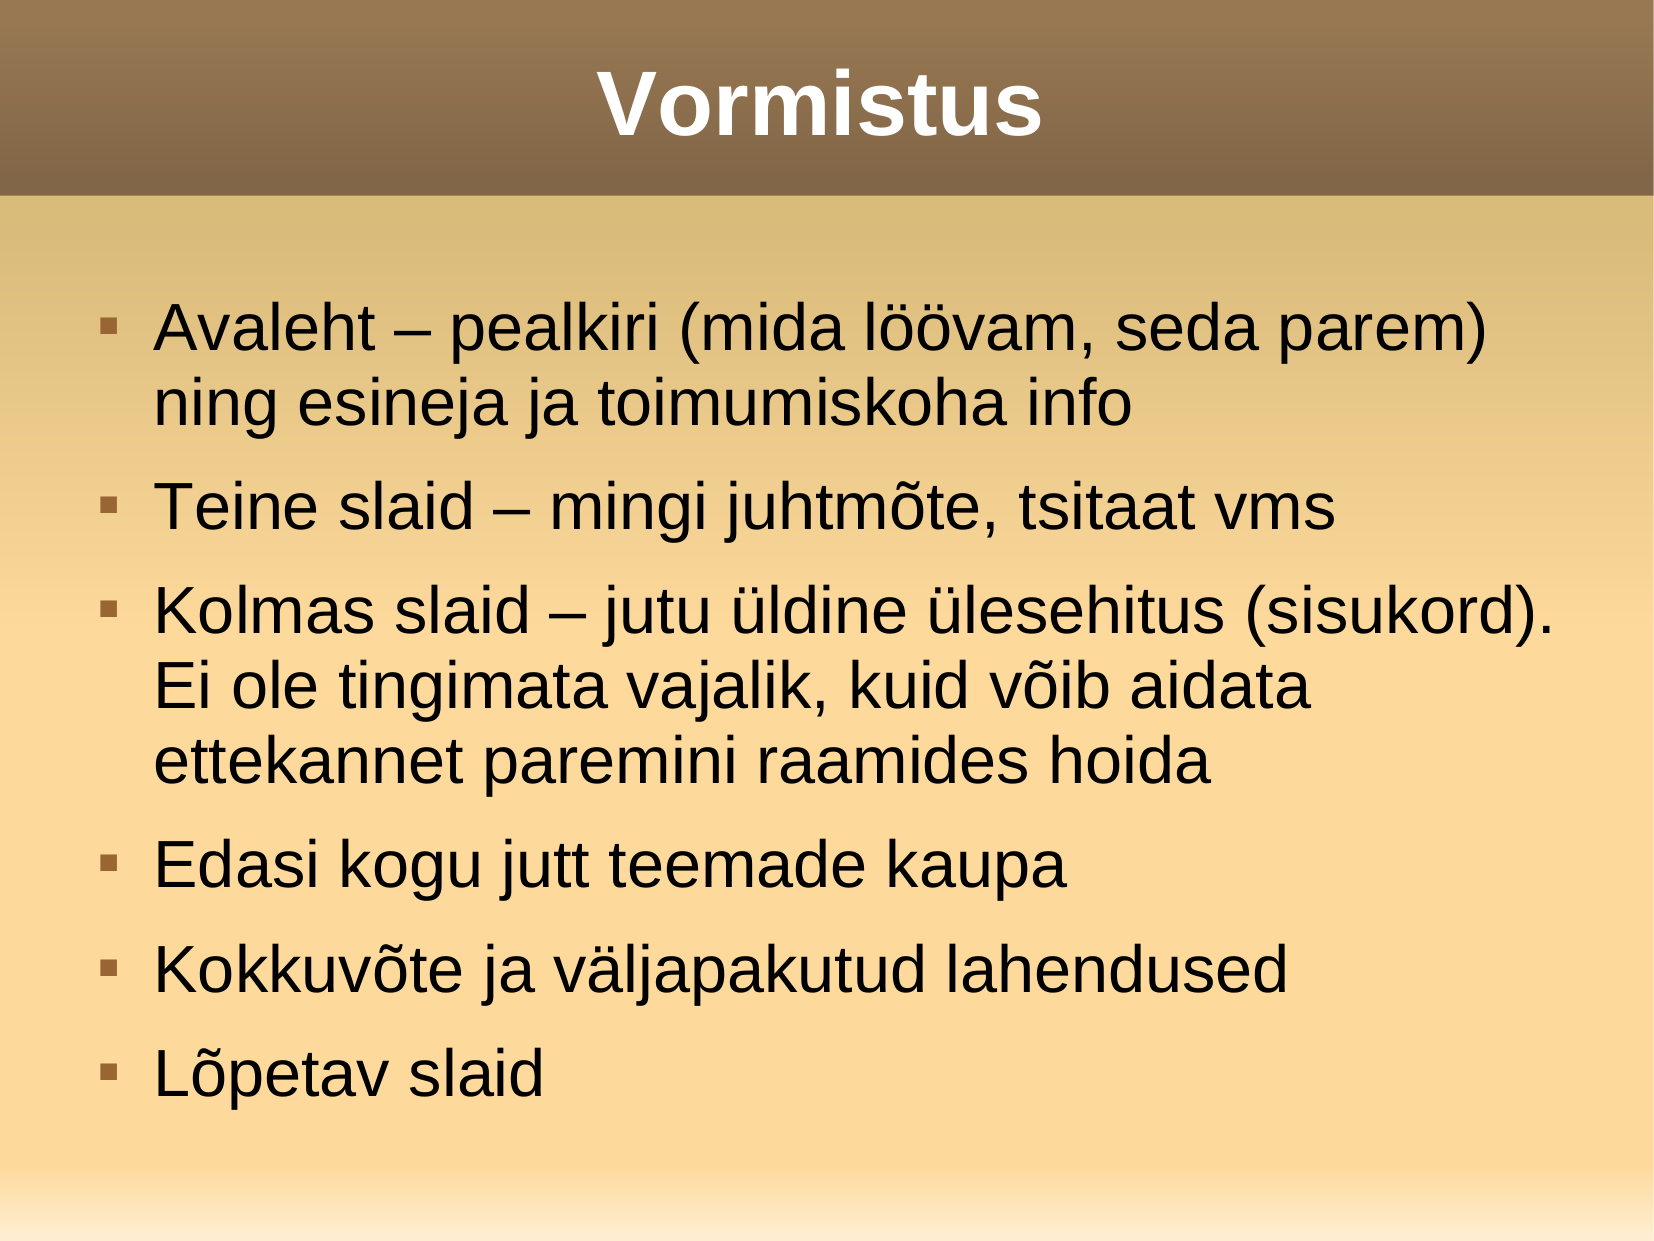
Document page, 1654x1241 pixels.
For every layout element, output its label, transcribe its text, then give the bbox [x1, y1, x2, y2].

title Vormistus [76, 7, 1565, 200]
picture [0, 0, 1654, 1241]
list Avaleht – pealkiri (mida löövam, seda parem) ning esineja ja toimumiskoha info Teine slaid – mingi juhtmõte, tsitaat vms Kolmas slaid – jutu üldine ülesehitus (sisukord). Ei ole tingimata vajalik, kuid võib aidata ettekannet paremini raamides hoida Edasi kogu jutt teemade kaupa Kokkuvõte ja väljapakutud lahendused Lõpetav slaid [82, 290, 1571, 1111]
